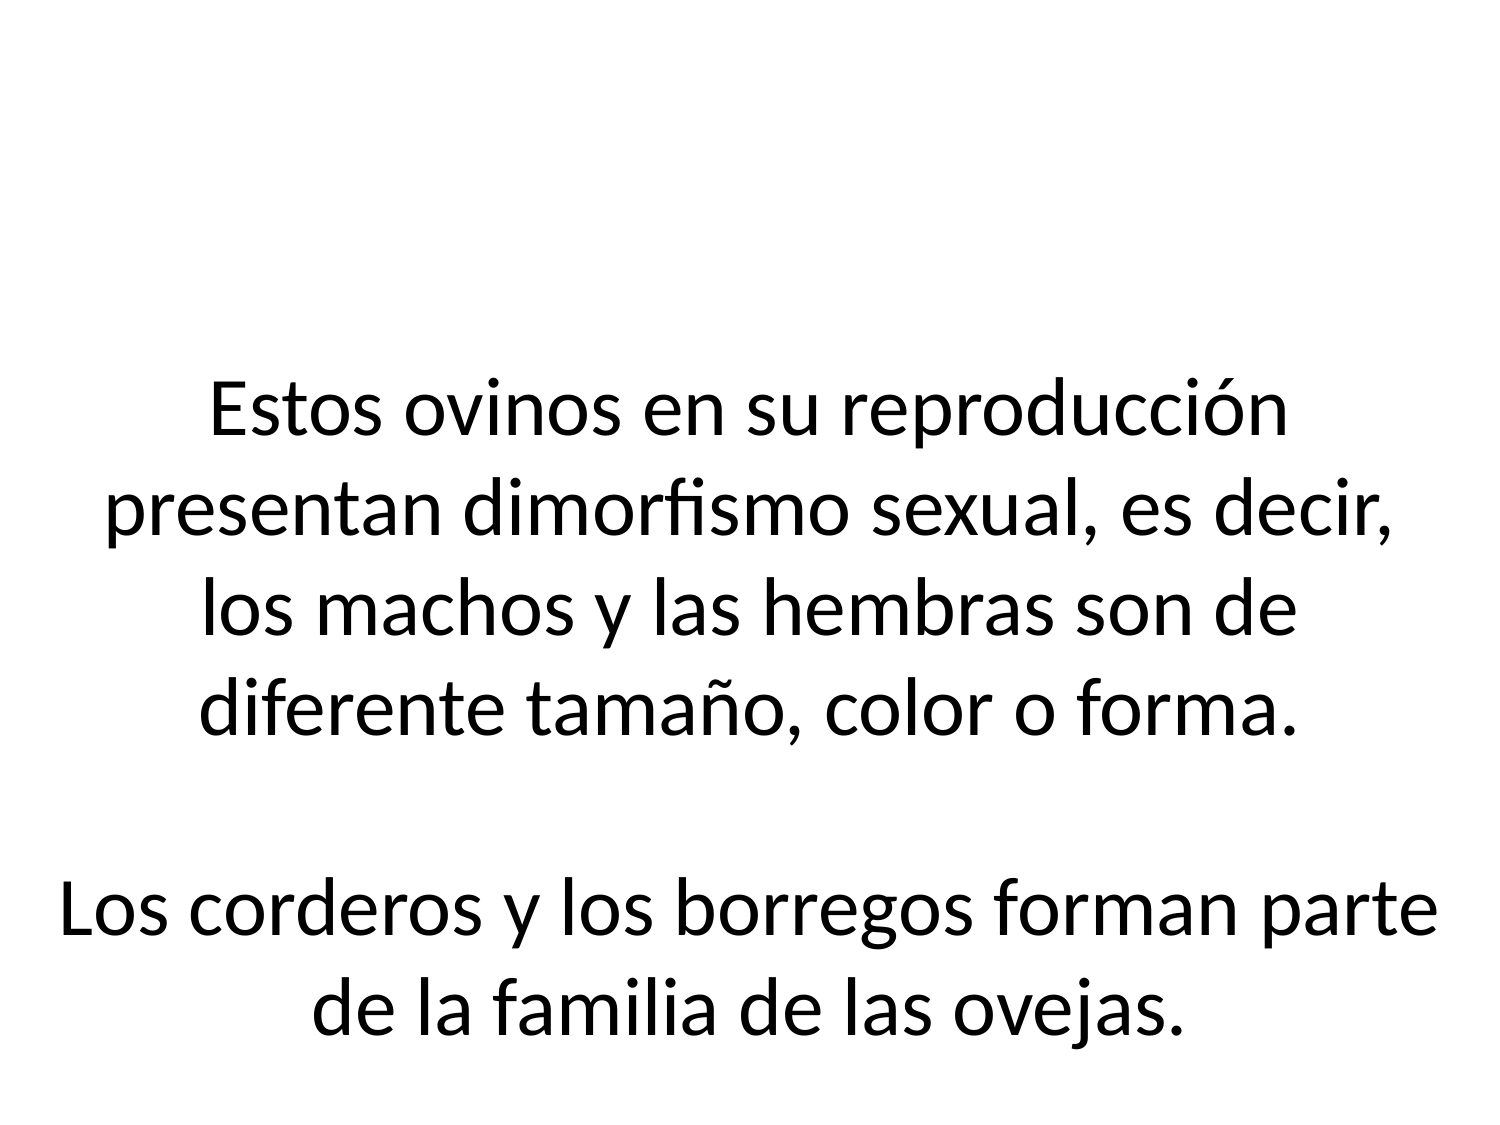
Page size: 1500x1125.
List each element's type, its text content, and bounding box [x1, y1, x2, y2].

title Estos ovinos en su reproducción presentan dimorfismo sexual, es decir, los machos y las hembras son de diferente tamaño, color o forma. Los corderos y los borregos forman parte de la familia de las ovejas. [41, 45, 1459, 1083]
